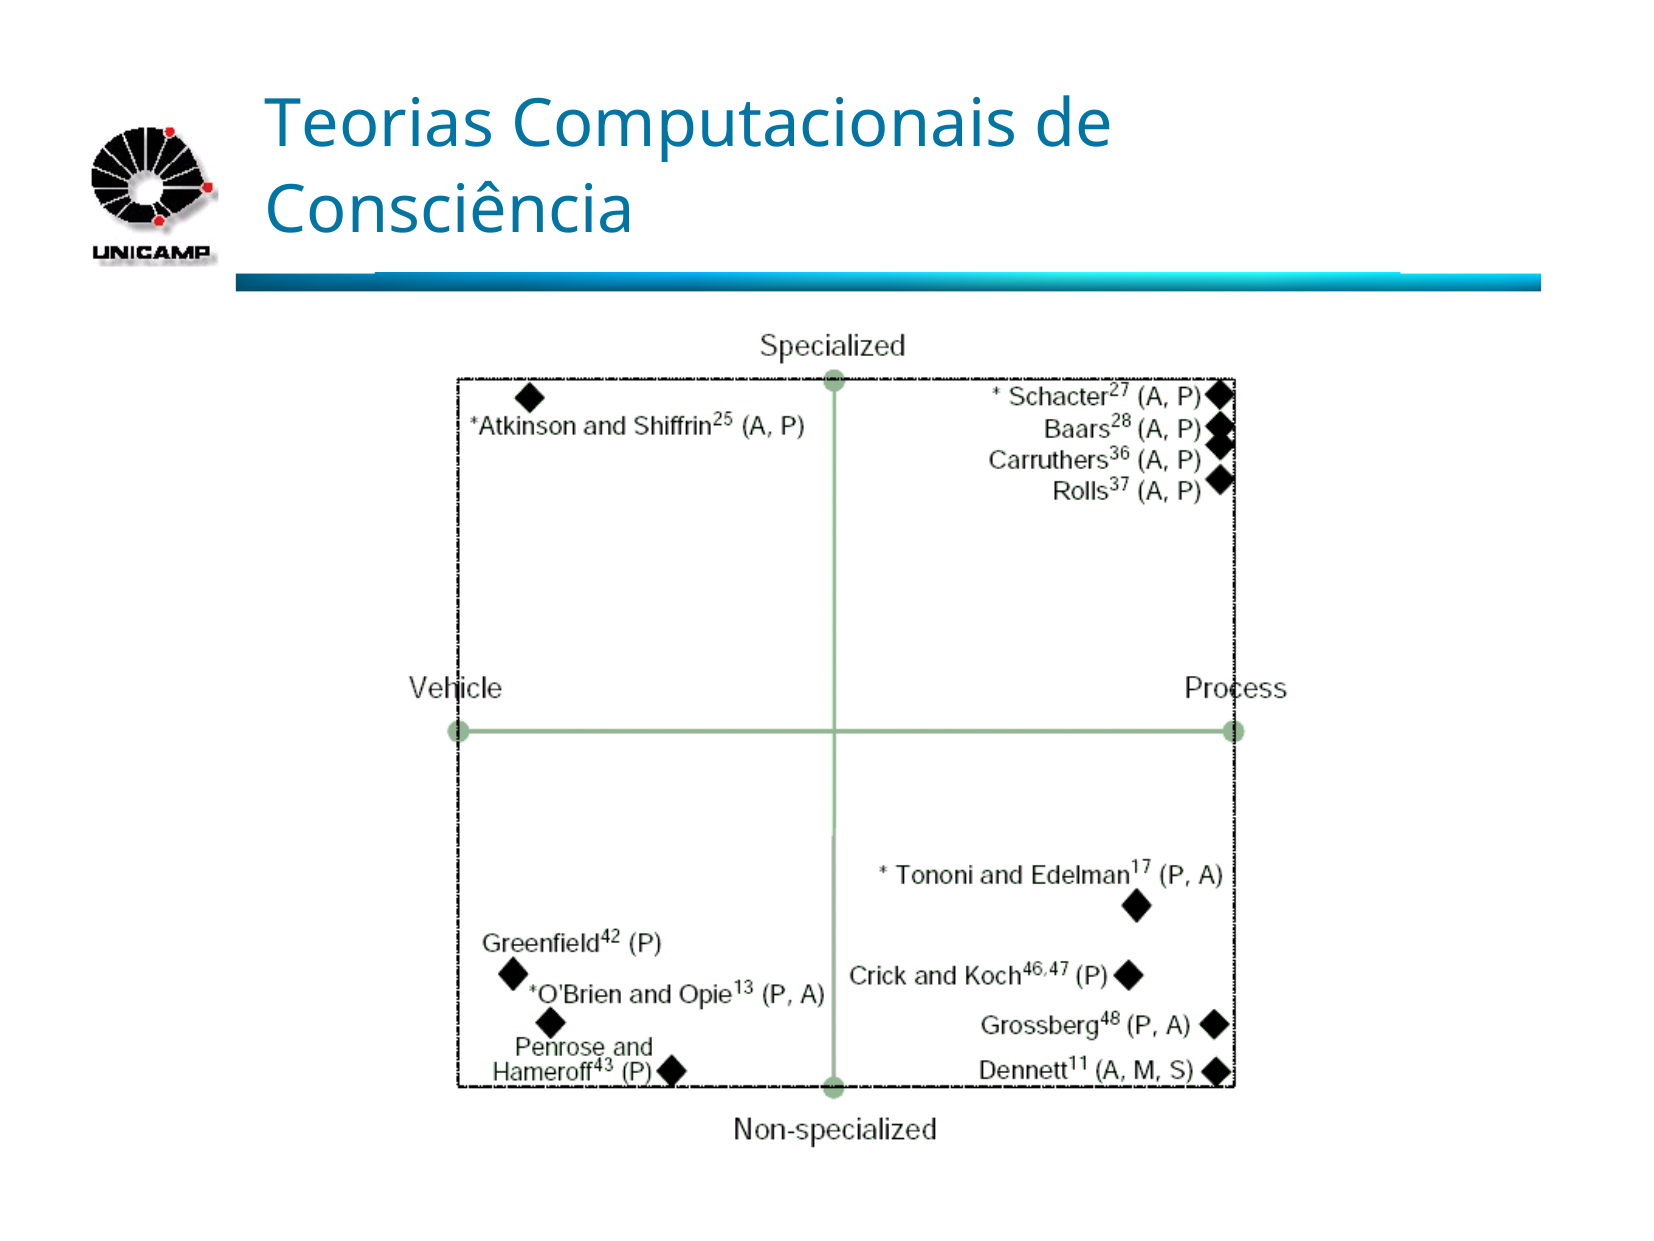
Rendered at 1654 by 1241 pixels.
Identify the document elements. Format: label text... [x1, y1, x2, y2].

title Teorias Computacionais de Consciência [264, 42, 1534, 250]
picture [125, 272, 1654, 295]
picture [404, 325, 1295, 1152]
